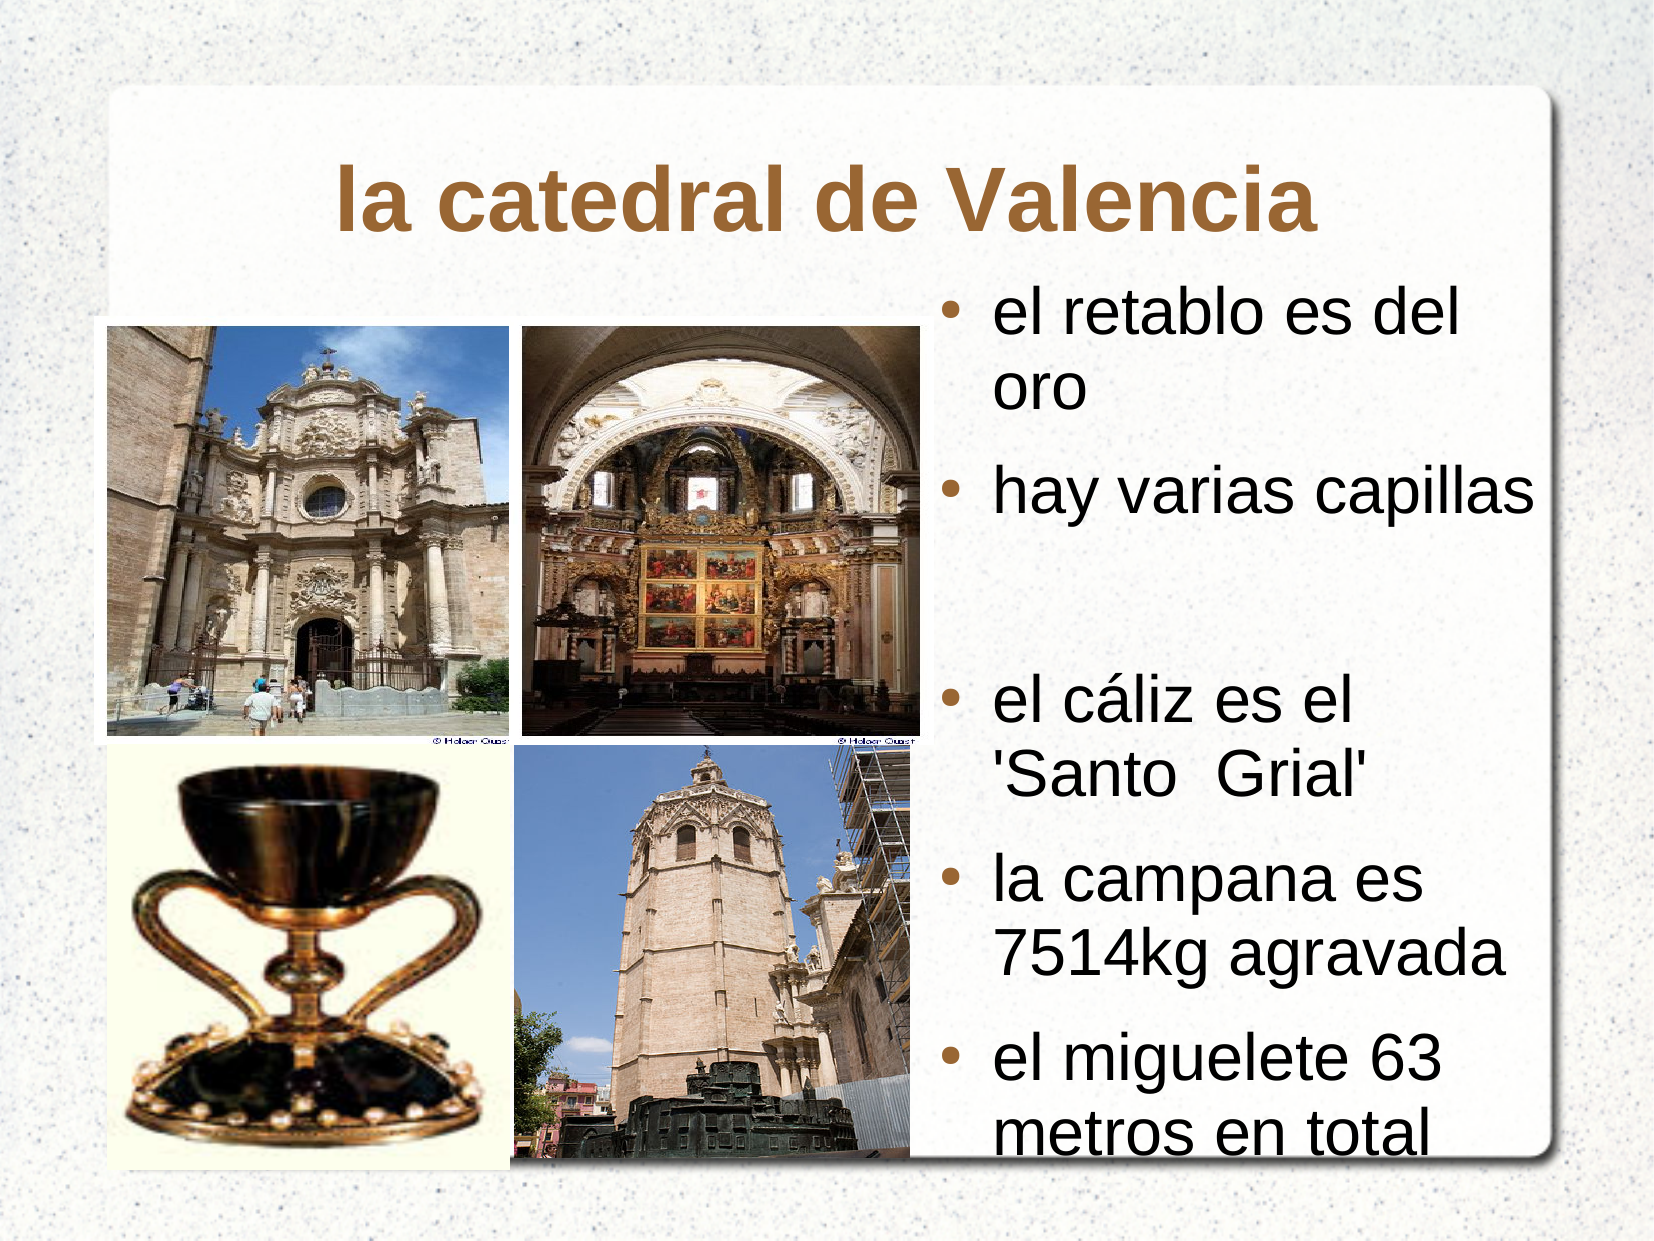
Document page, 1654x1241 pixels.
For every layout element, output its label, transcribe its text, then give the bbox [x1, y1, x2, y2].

picture [0, 0, 1654, 1241]
title la catedral de Valencia [118, 96, 1536, 304]
list el retablo es del oro hay varias capillas el cáliz es el 'Santo Grial' la campana es 7514kg agravada el miguelete 63 metros en total [921, 273, 1548, 1170]
